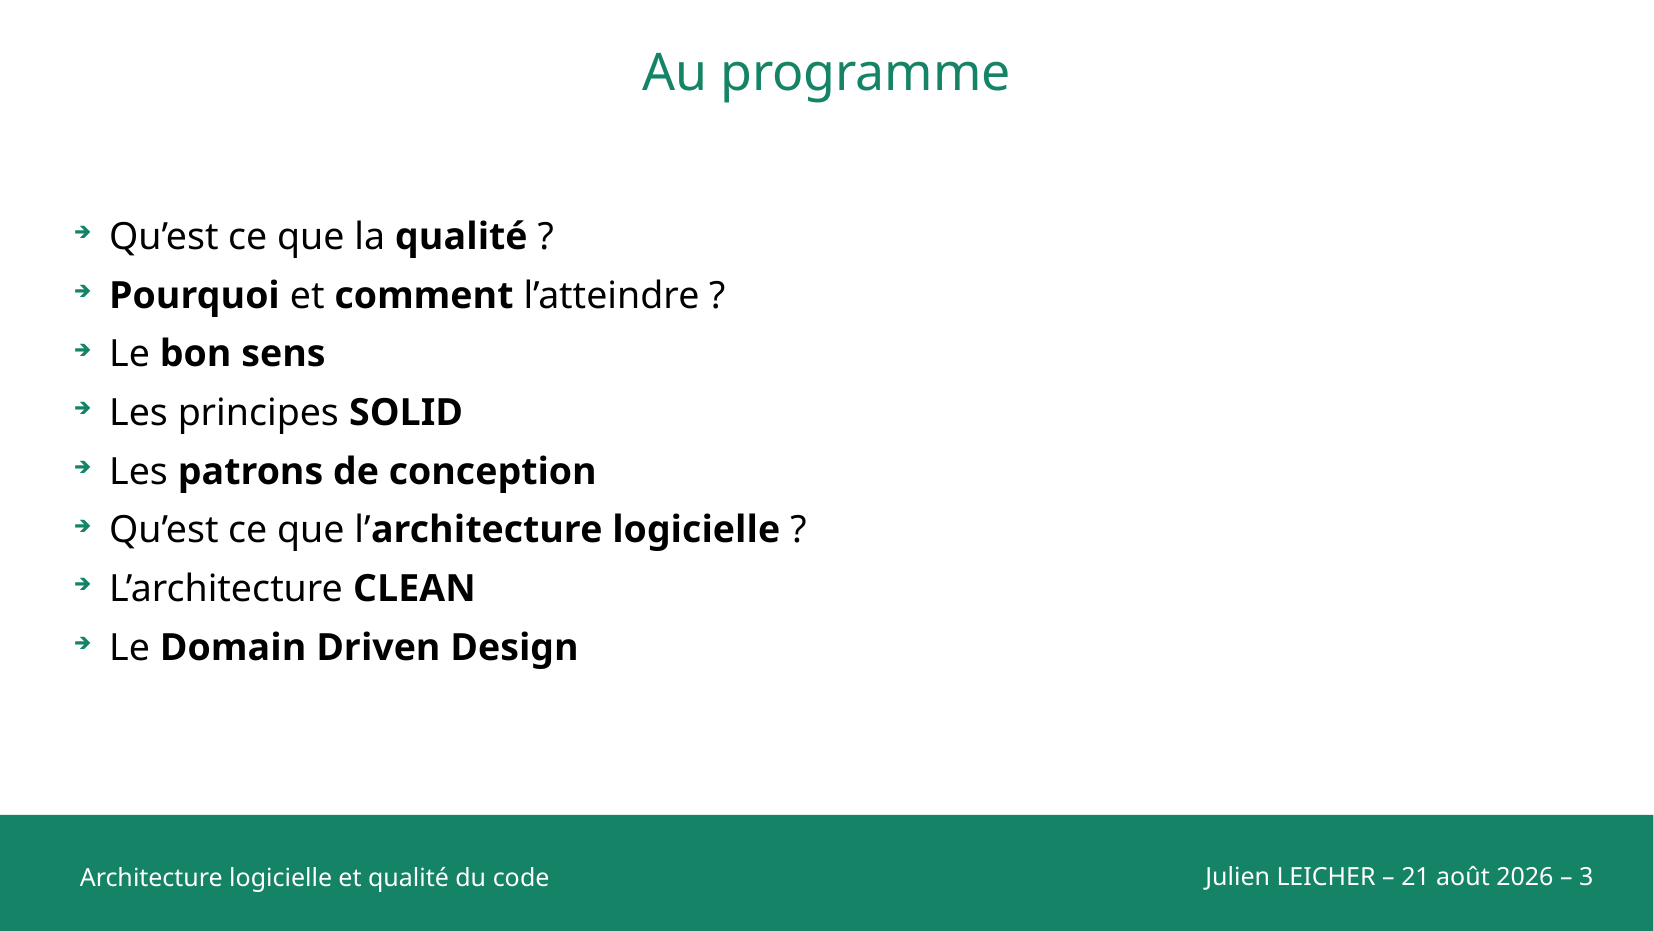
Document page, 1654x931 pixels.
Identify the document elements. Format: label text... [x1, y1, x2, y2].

text_box Julien LEICHER – 18 mars 2022 – <number> [0, 814, 1654, 931]
text_box Qu’est ce que la qualité ? Pourquoi et comment l’atteindre ? Le bon sens Les principes SOLID Les patrons de conception Qu’est ce que l’architecture logicielle ? L’architecture CLEAN Le Domain Driven Design [59, 194, 1595, 678]
text_box Au programme [0, 27, 1654, 113]
text_box Architecture logicielle et qualité du code [64, 852, 798, 898]
